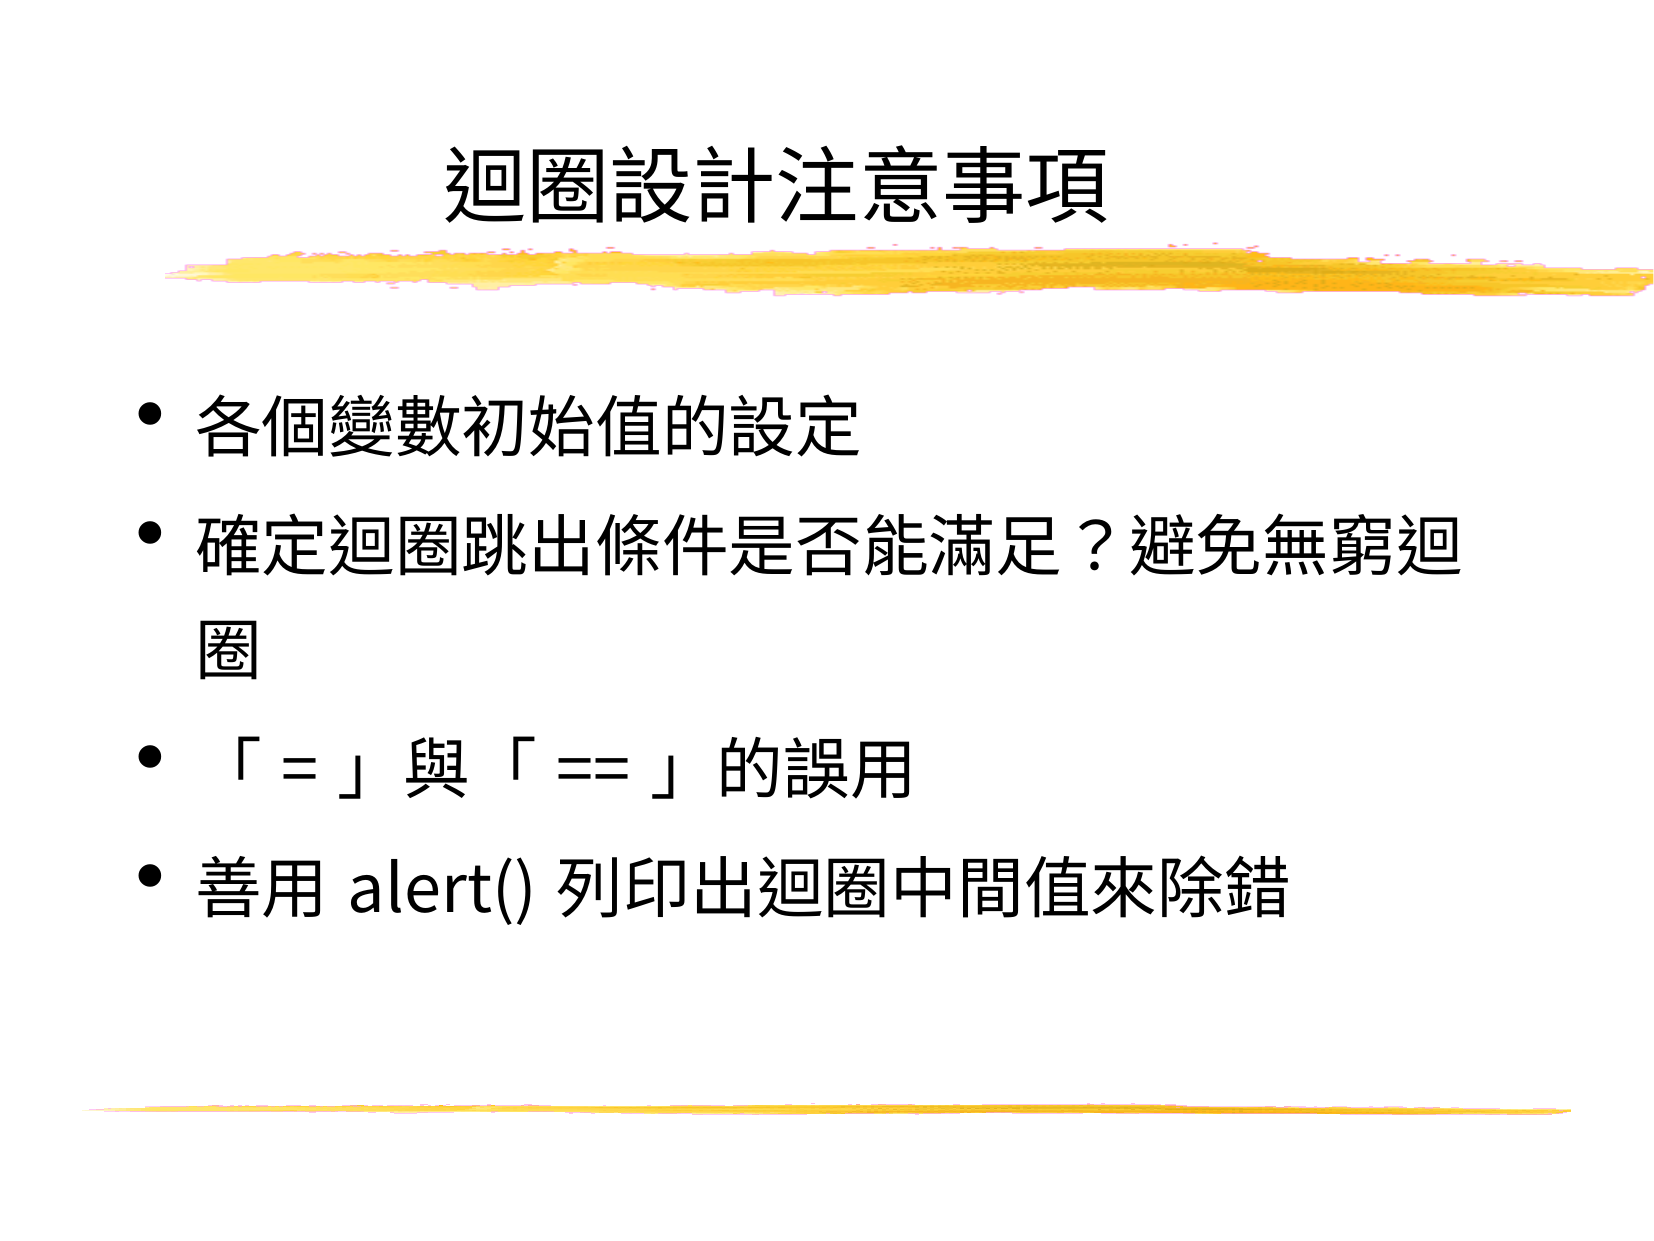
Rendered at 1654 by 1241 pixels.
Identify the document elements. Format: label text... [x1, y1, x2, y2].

picture [165, 237, 1654, 308]
list 各個變數初始值的設定 確定迴圈跳出條件是否能滿足？避免無窮迴圈 「=」與「==」的誤用 善用alert()列印出迴圈中間值來除錯 [124, 358, 1530, 1103]
picture [82, 1102, 1571, 1117]
title 迴圈設計注意事項 [73, 41, 1479, 249]
